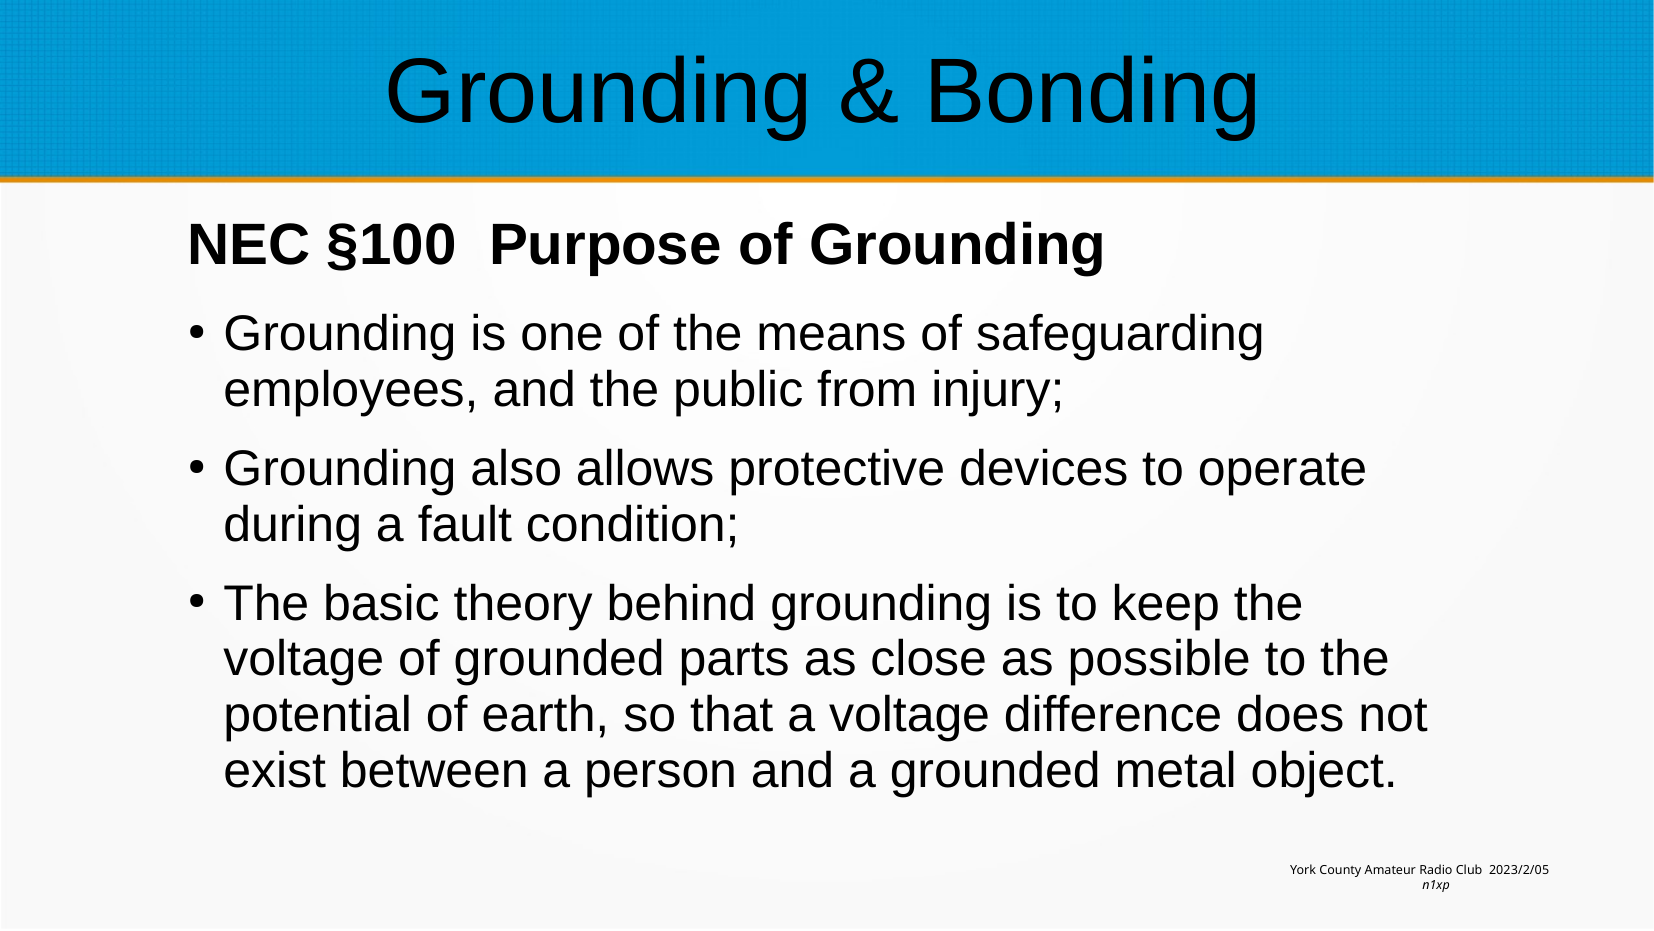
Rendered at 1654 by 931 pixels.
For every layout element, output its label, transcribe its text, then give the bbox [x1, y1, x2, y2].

text_box York County Amateur Radio Club 2023/2/05 n1xp [1284, 856, 1588, 897]
text_box NEC §100 Purpose of Grounding Grounding is one of the means of safeguarding employees, and the public from injury; Grounding also allows protective devices to operate during a fault condition; The basic theory behind grounding is to keep the voltage of grounded parts as close as possible to the potential of earth, so that a voltage difference does not exist between a person and a grounded metal object. [173, 204, 1488, 806]
text_box Grounding & Bonding [201, 31, 1446, 150]
picture [0, 175, 1654, 931]
